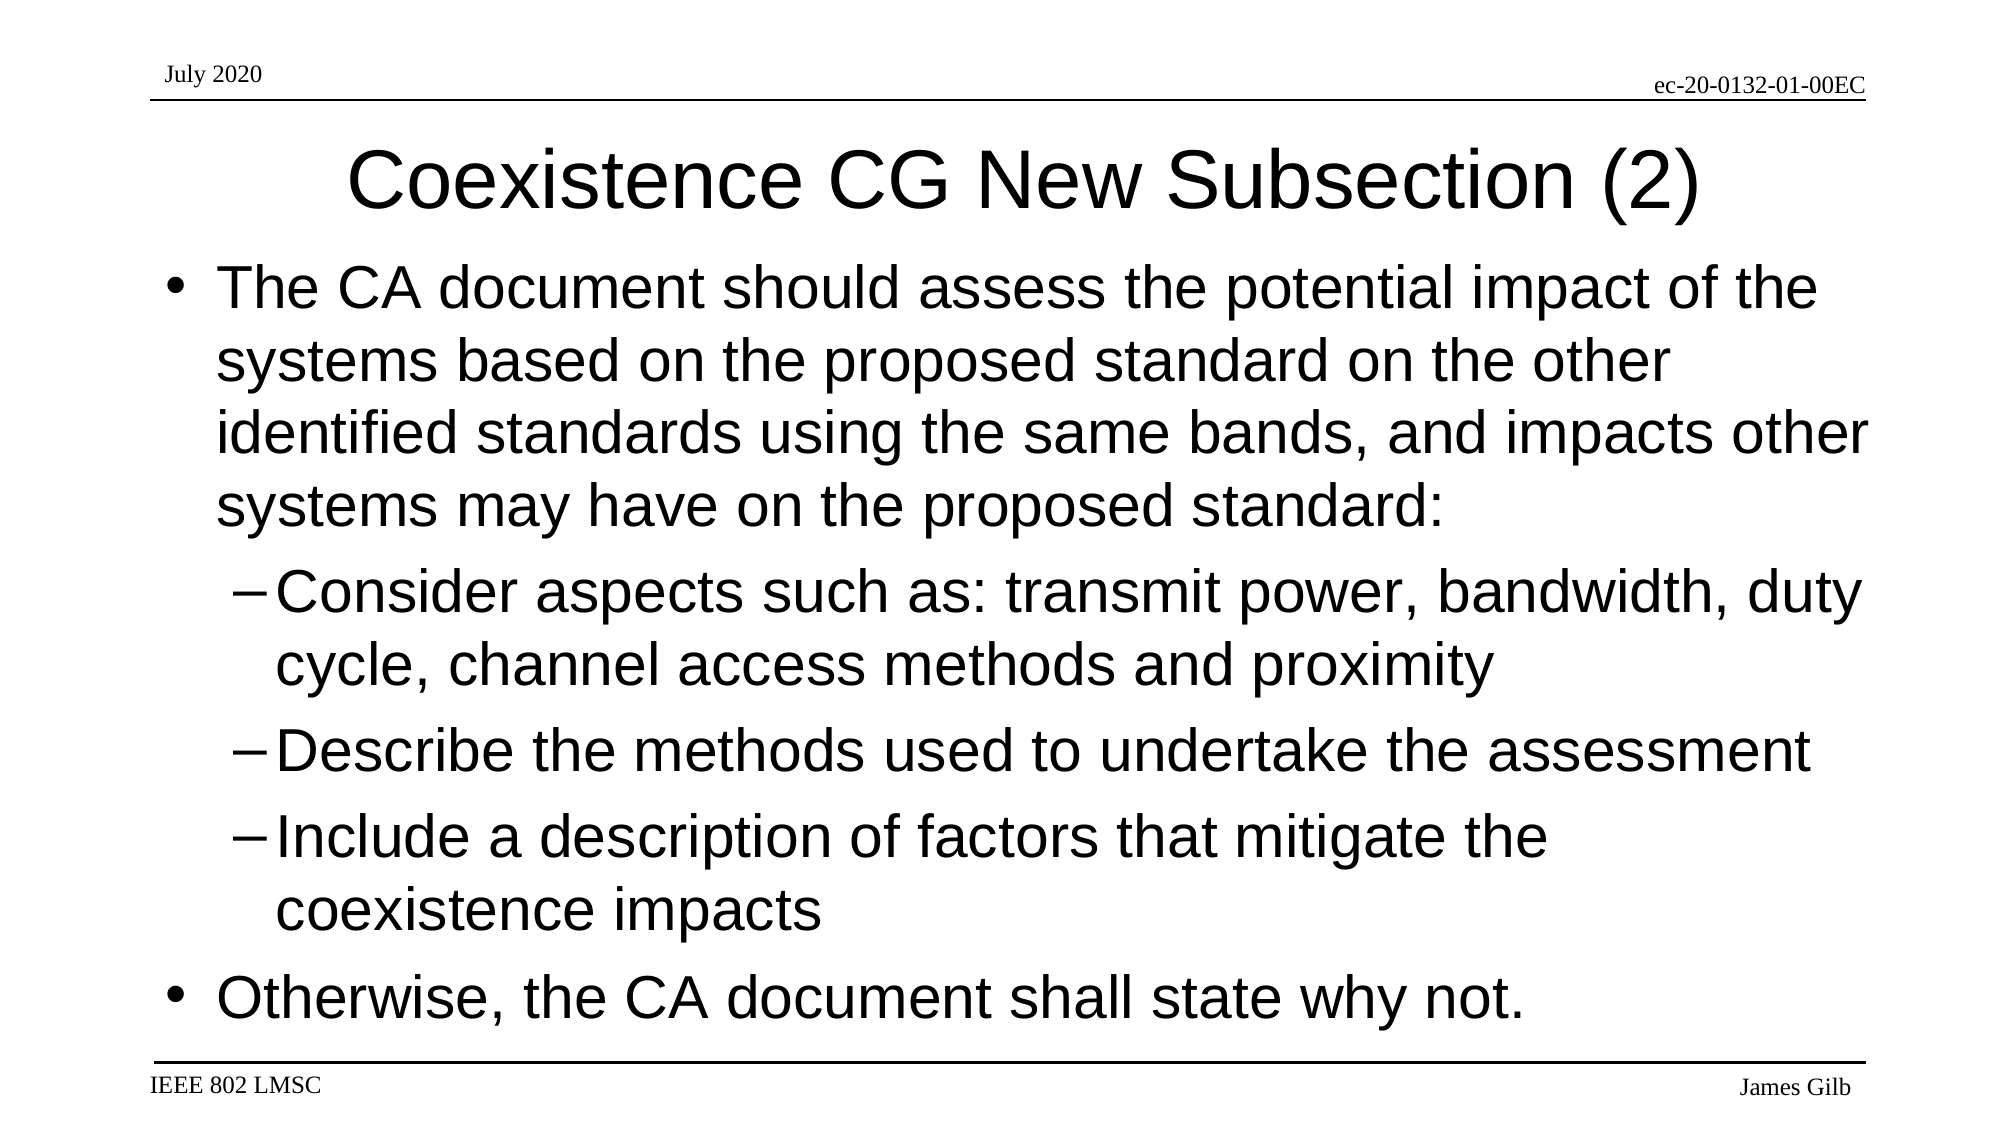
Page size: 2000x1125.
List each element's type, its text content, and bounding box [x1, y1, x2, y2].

title Coexistence CG New Subsection (2) [149, 112, 1900, 238]
list The CA document should assess the potential impact of the systems based on the proposed standard on the other identified standards using the same bands, and impacts other systems may have on the proposed standard: Consider aspects such as: transmit power, bandwidth, duty cycle, channel access methods and proximity Describe the methods used to undertake the assessment Include a description of factors that mitigate the coexistence impacts Otherwise, the CA document shall state why not. [149, 239, 1900, 1051]
